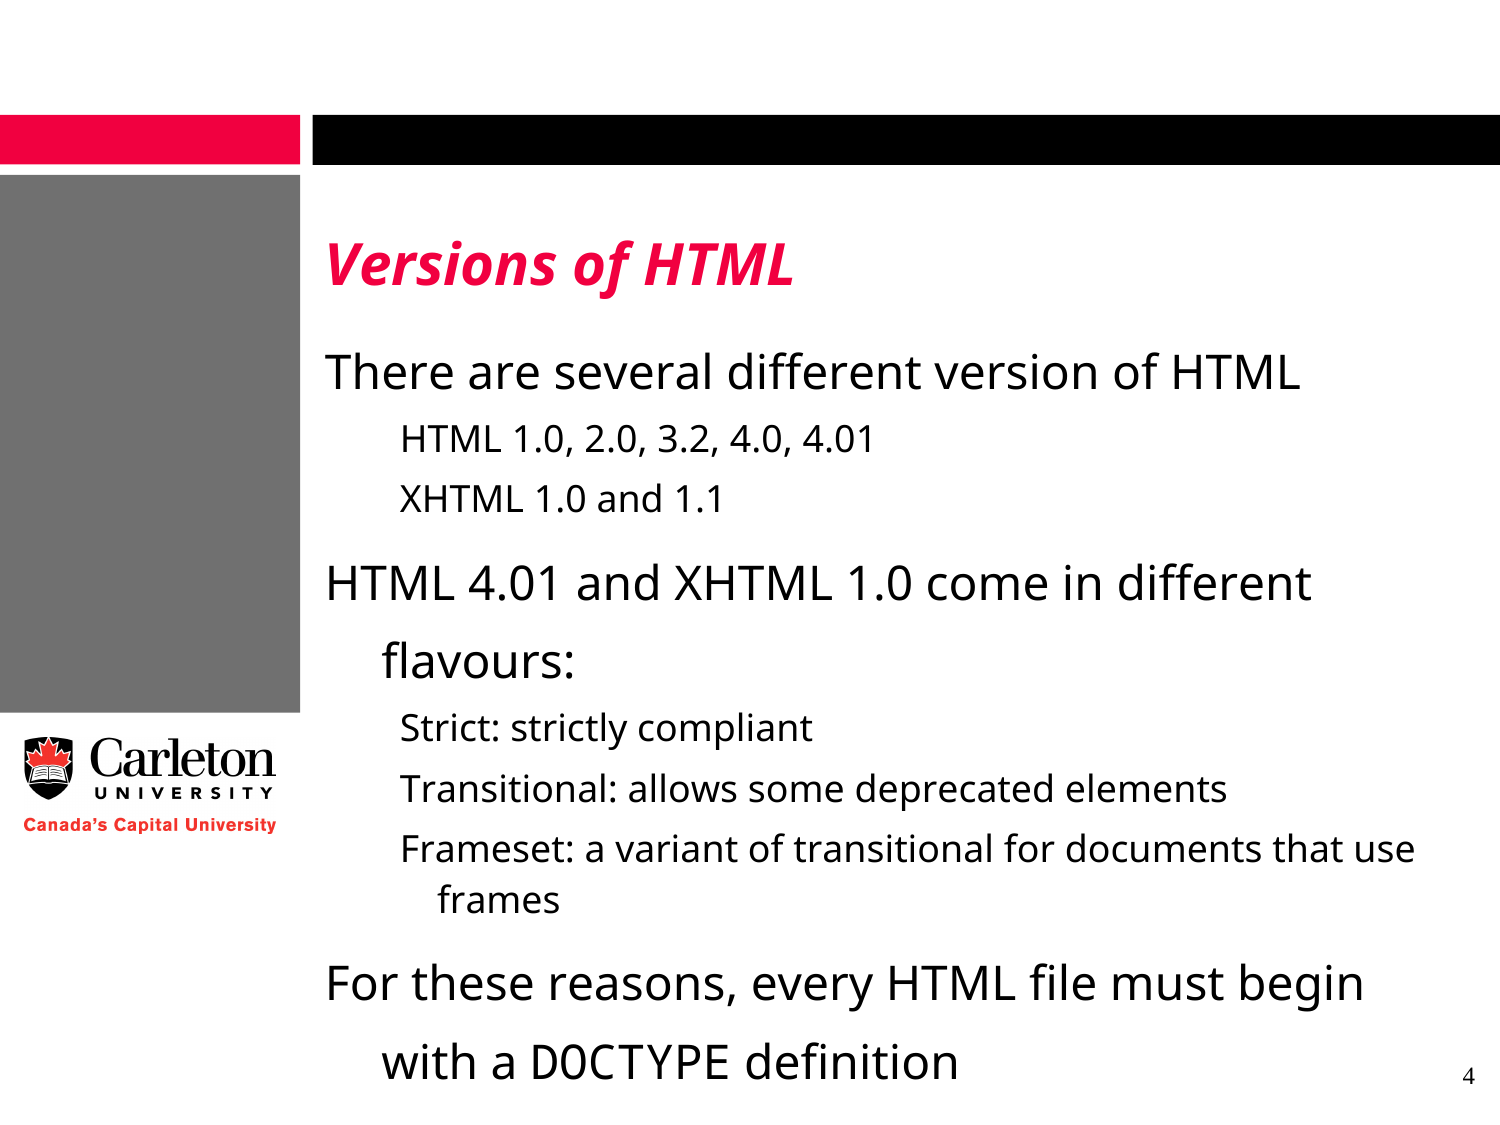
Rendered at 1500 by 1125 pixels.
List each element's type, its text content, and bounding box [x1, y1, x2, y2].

list There are several different version of HTML HTML 1.0, 2.0, 3.2, 4.0, 4.01 XHTML 1.0 and 1.1 HTML 4.01 and XHTML 1.0 come in different flavours: Strict: strictly compliant Transitional: allows some deprecated elements Frameset: a variant of transitional for documents that use frames For these reasons, every HTML file must begin with a DOCTYPE definition [324, 324, 1450, 1036]
title Versions of HTML [324, 194, 1450, 324]
picture [24, 737, 276, 834]
